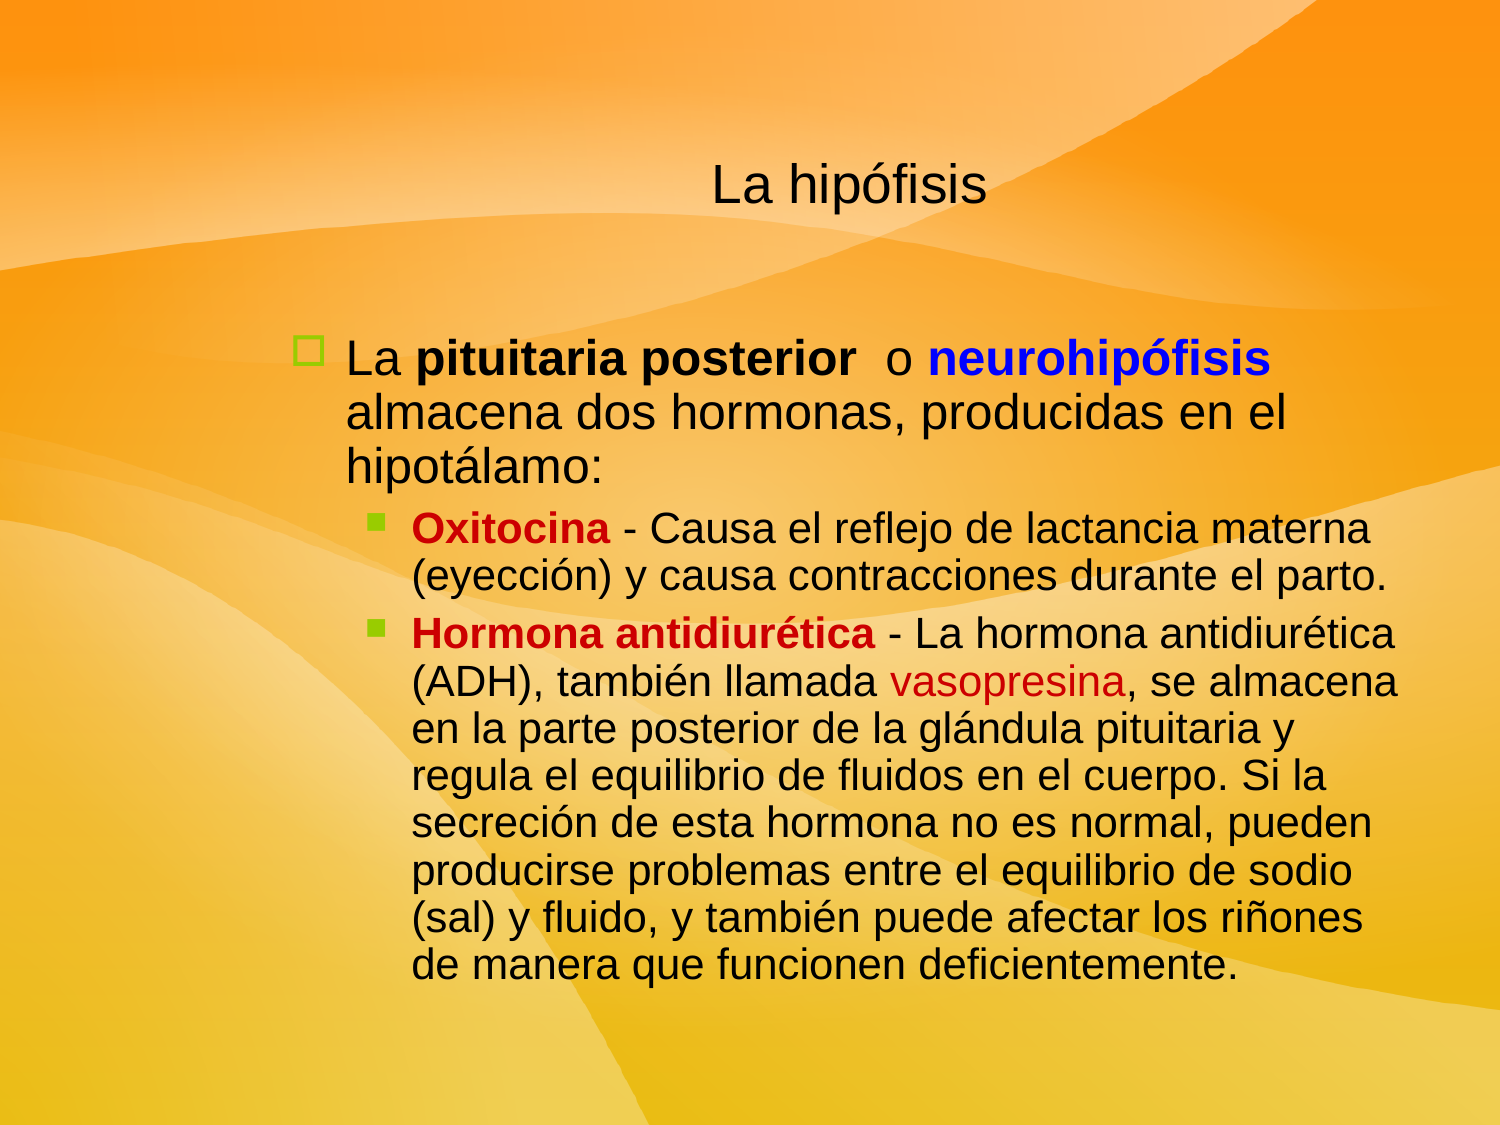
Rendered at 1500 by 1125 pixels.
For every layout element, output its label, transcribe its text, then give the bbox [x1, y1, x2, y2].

list La pituitaria posterior o neurohipófisis almacena dos hormonas, producidas en el hipotálamo: Oxitocina - Causa el reflejo de lactancia materna (eyección) y causa contracciones durante el parto. Hormona antidiurética - La hormona antidiurética (ADH), también llamada vasopresina, se almacena en la parte posterior de la glándula pituitaria y regula el equilibrio de fluidos en el cuerpo. Si la secreción de esta hormona no es normal, pueden producirse problemas entre el equilibrio de sodio (sal) y fluido, y también puede afectar los riñones de manera que funcionen deficientemente. [274, 324, 1425, 1055]
title La hipófisis [274, 75, 1425, 288]
picture [0, 0, 1500, 1125]
